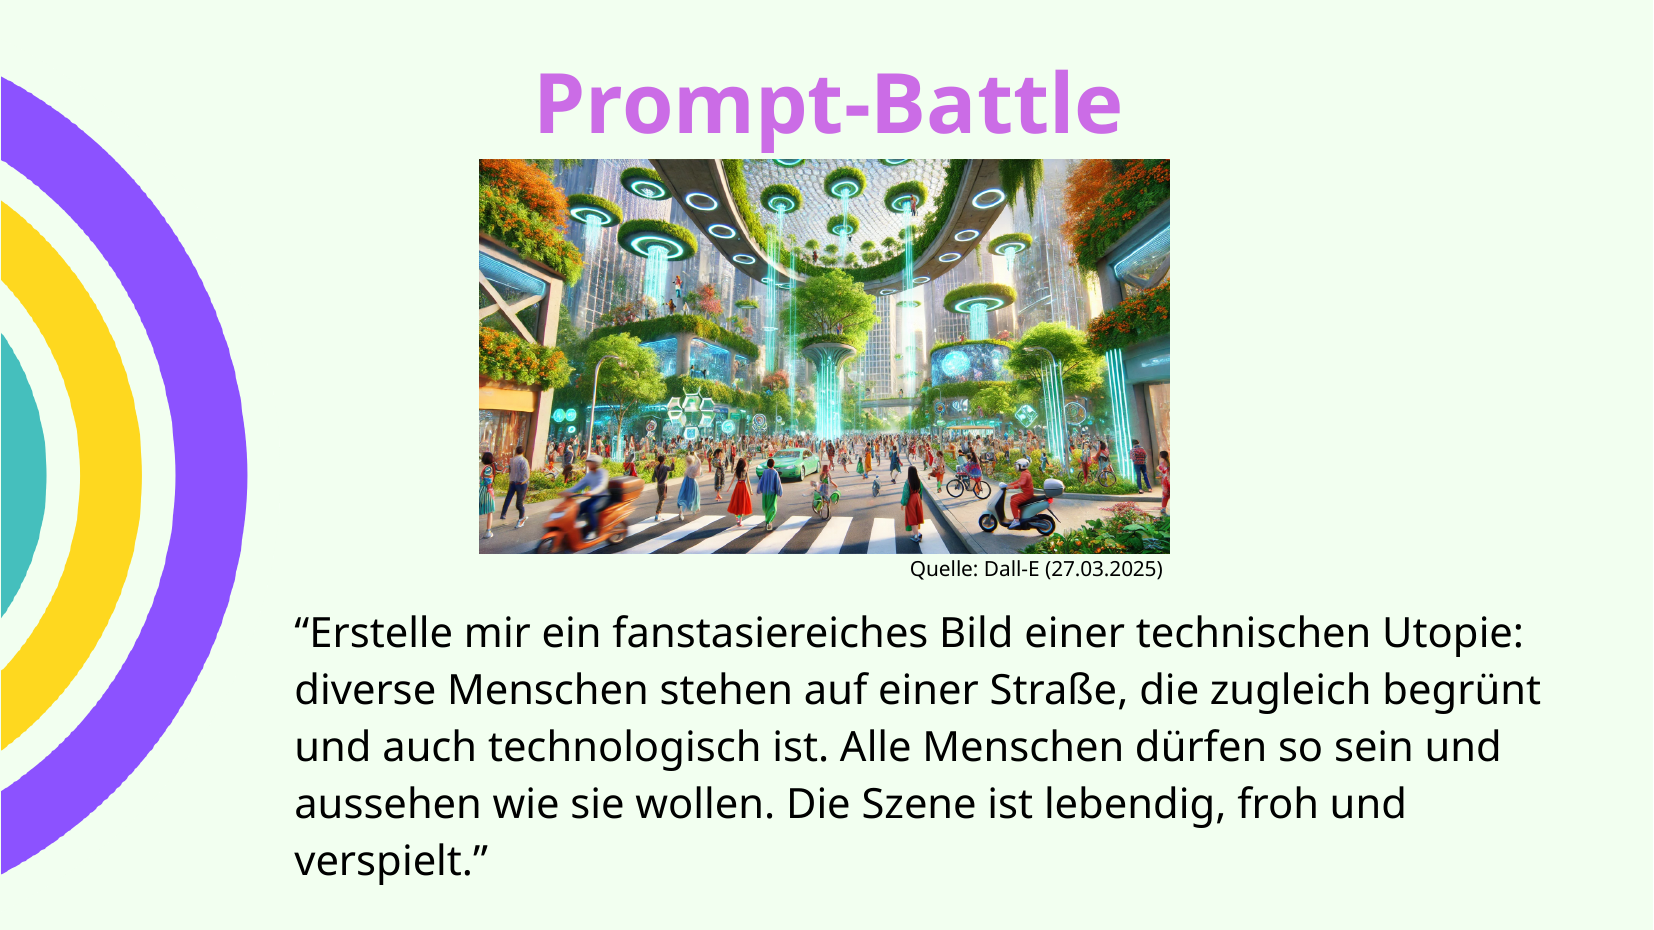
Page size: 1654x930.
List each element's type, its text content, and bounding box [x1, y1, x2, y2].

text_box “Erstelle mir ein fanstasiereiches Bild einer technischen Utopie: diverse Menschen stehen auf einer Straße, die zugleich begrünt und auch technologisch ist. Alle Menschen dürfen so sein und aussehen wie sie wollen. Die Szene ist lebendig, froh und verspielt.” [279, 595, 1597, 910]
picture [479, 159, 1170, 554]
picture [1, 0, 280, 930]
text_box Quelle: Dall-E (27.03.2025) [895, 546, 1182, 590]
text_box Prompt-Battle [220, 37, 1438, 204]
